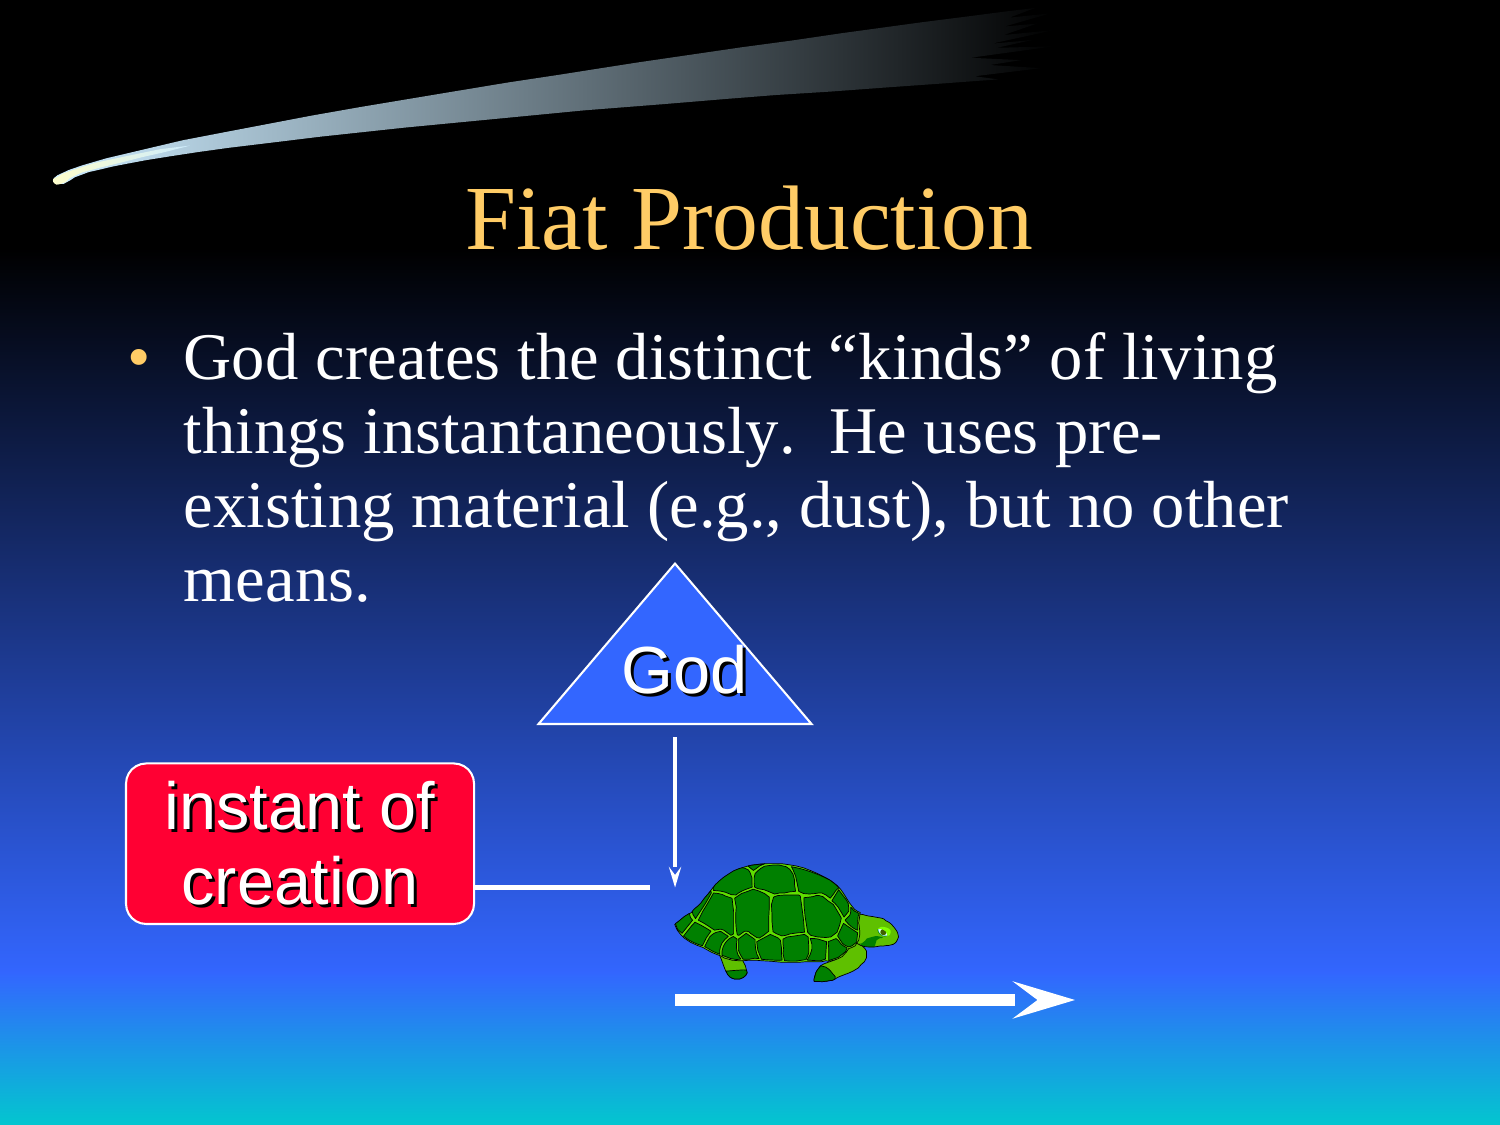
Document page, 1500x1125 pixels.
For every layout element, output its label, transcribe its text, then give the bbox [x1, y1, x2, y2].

text_box God [538, 563, 812, 725]
title Fiat Production [112, 124, 1388, 312]
chart [673, 862, 900, 983]
text_box instant of creation [126, 763, 475, 924]
list God creates the distinct “kinds” of living things instantaneously. He uses pre-existing material (e.g., dust), but no other means. [112, 312, 1388, 663]
